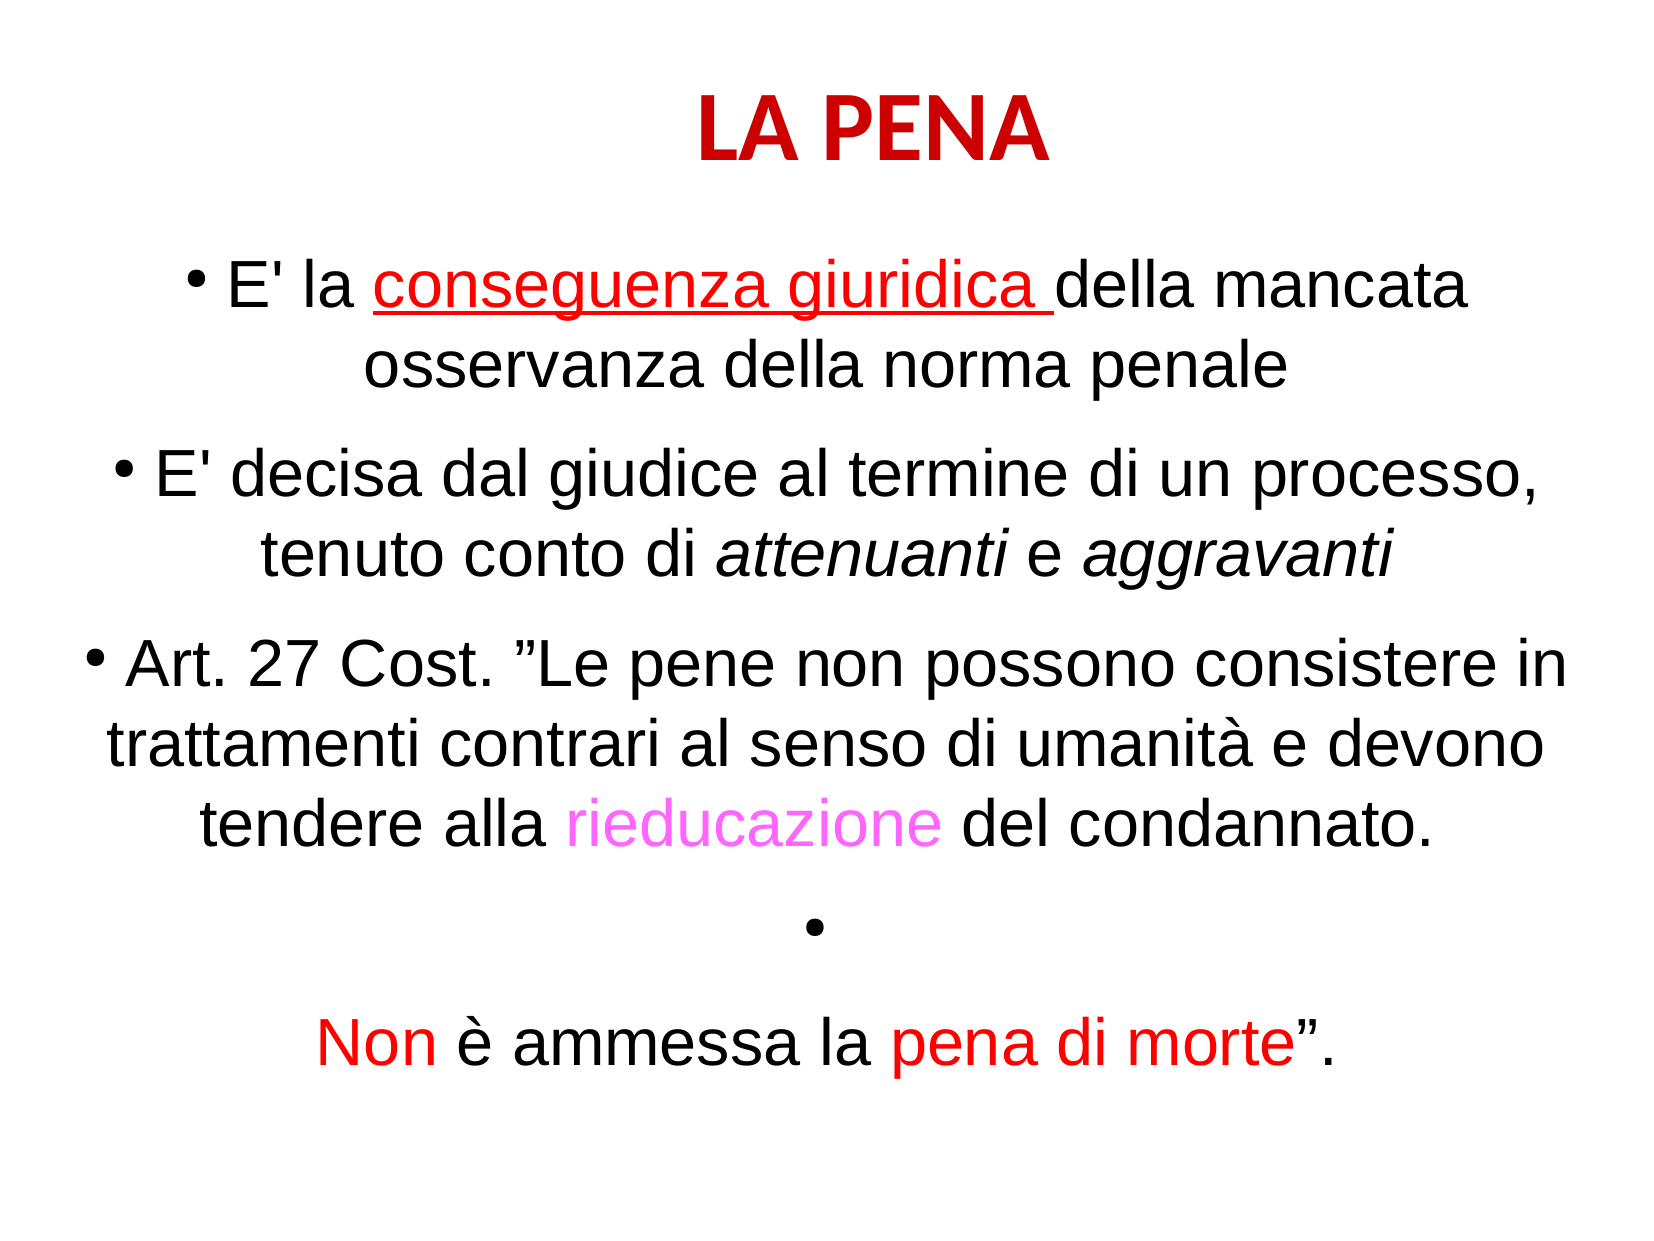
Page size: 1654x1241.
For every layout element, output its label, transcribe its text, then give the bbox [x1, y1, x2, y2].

list E' la conseguenza giuridica della mancata osservanza della norma penale E' decisa dal giudice al termine di un processo, tenuto conto di attenuanti e aggravanti Art. 27 Cost. ”Le pene non possono consistere in trattamenti contrari al senso di umanità e devono tendere alla rieducazione del condannato. Non è ammessa la pena di morte”. [82, 240, 1571, 1158]
title LA PENA [634, 60, 1113, 182]
